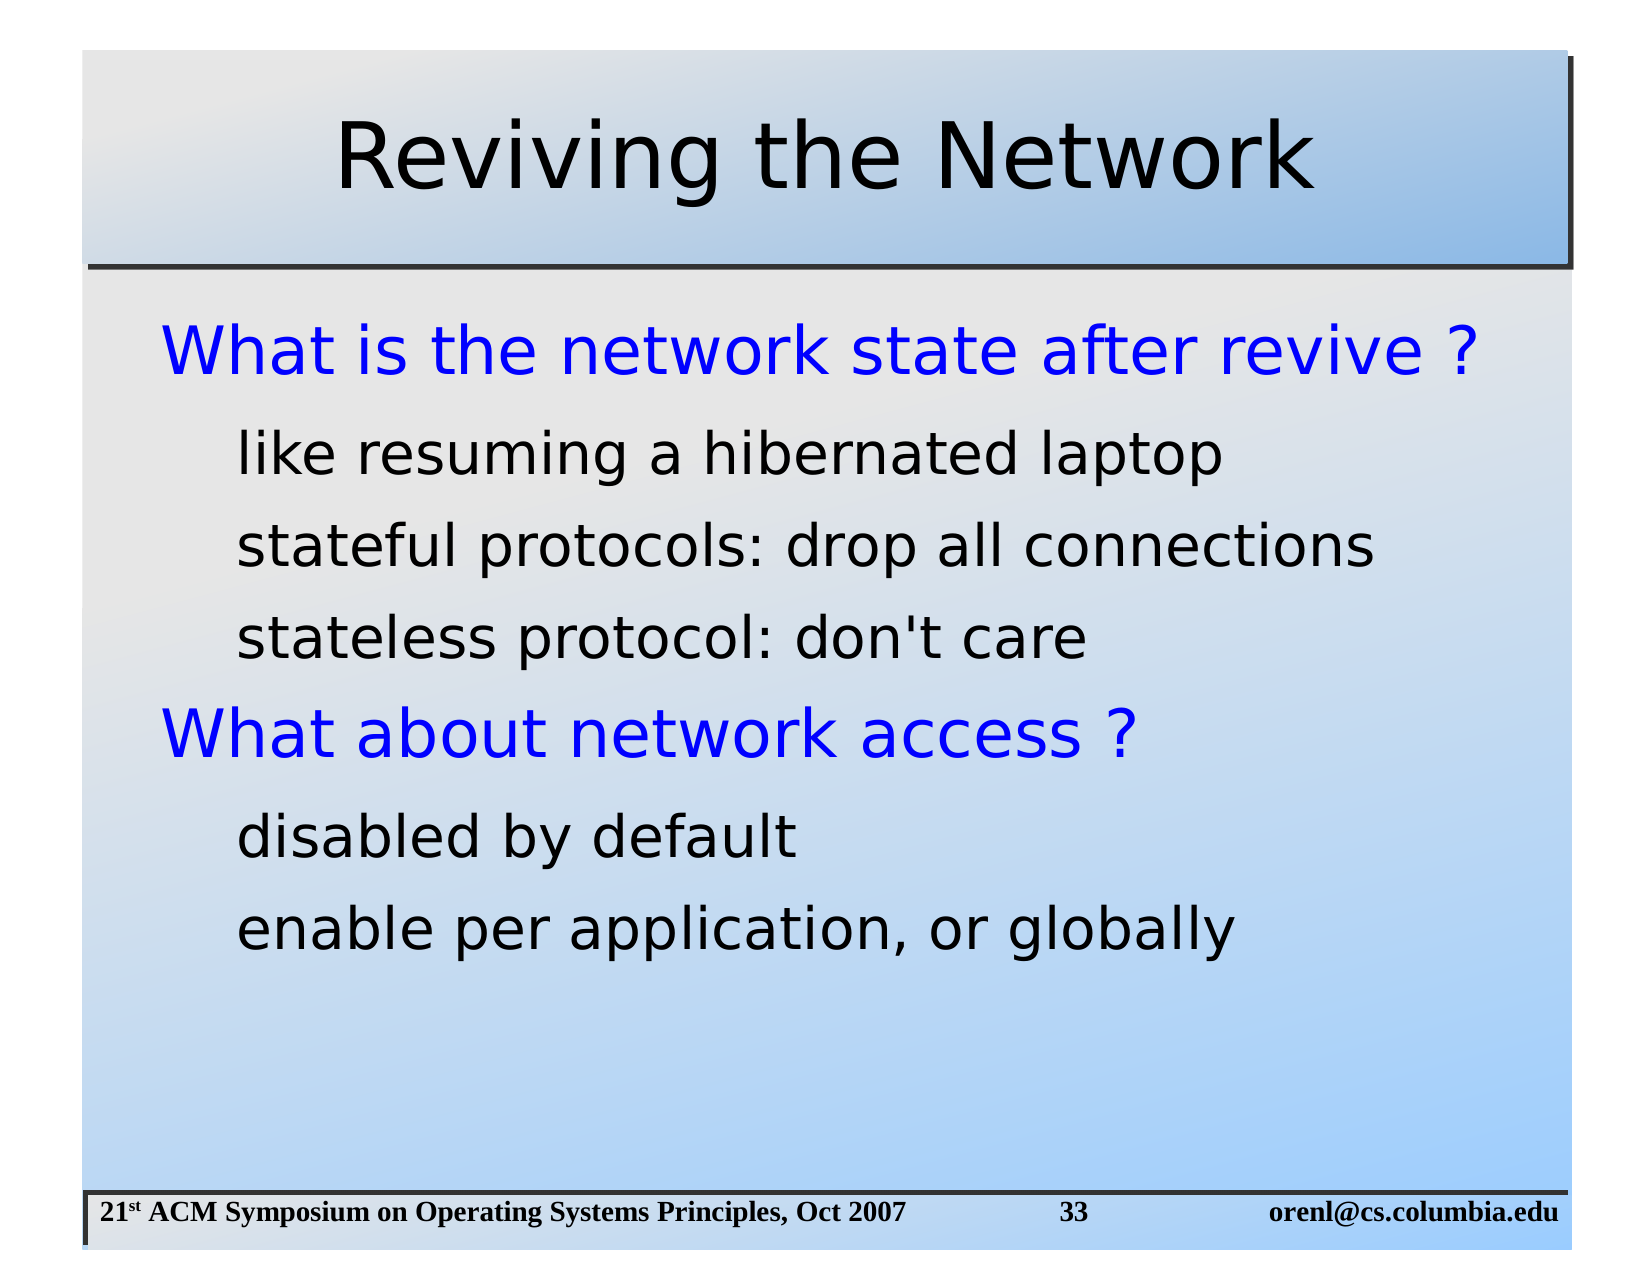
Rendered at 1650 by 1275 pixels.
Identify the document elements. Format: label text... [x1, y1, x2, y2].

list What is the network state after revive ? like resuming a hibernated laptop stateful protocols: drop all connections stateless protocol: don't care What about network access ? disabled by default enable per application, or globally [82, 298, 1568, 1155]
title Reviving the Network [82, 50, 1568, 264]
